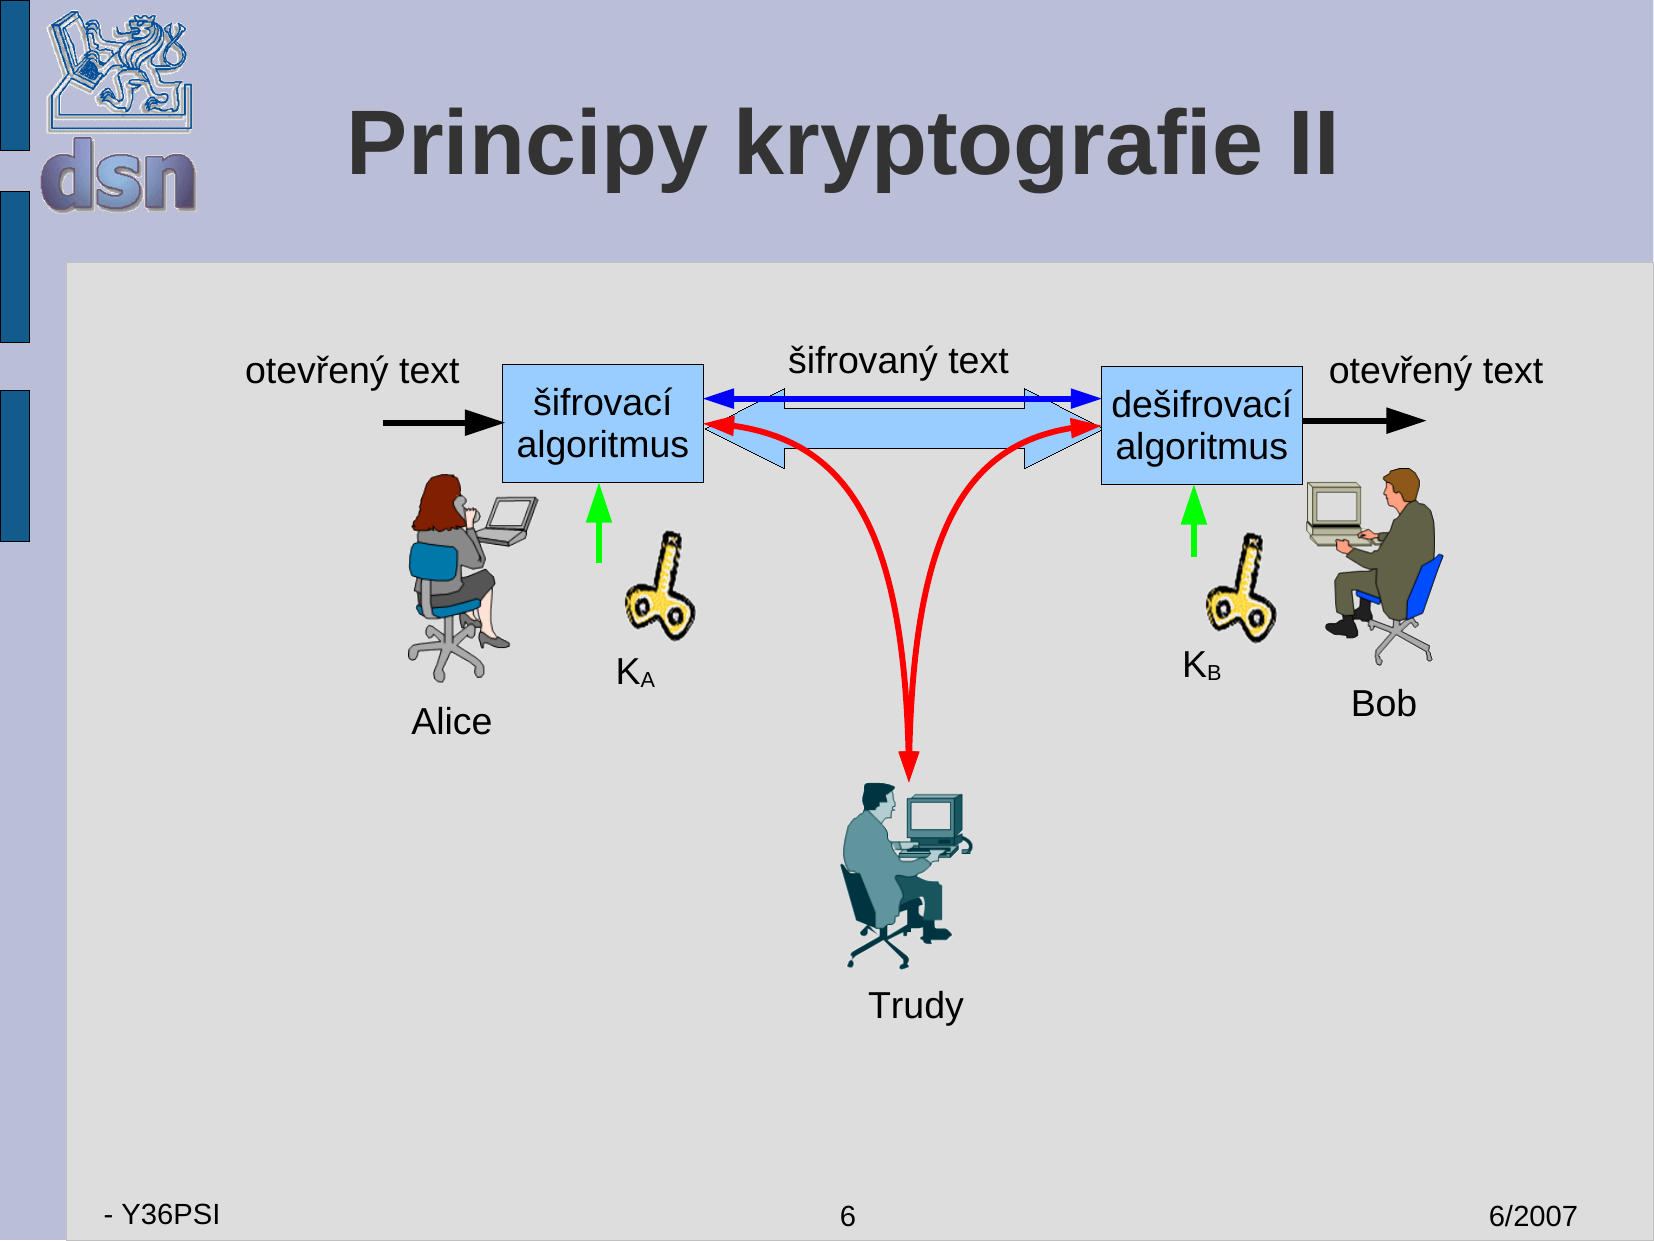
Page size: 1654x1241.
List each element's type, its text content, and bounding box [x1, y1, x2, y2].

text_box [1020, 427, 1101, 469]
title Principy kryptografie II [210, 39, 1478, 247]
text_box Alice [396, 693, 508, 750]
text_box [730, 402, 1093, 449]
text_box Trudy [853, 977, 979, 1035]
picture [10, 10, 223, 230]
text_box [1024, 388, 1040, 396]
text_box otevřený text [230, 342, 475, 400]
text_box [769, 390, 785, 396]
picture [1305, 467, 1445, 667]
text_box dešifrovací algoritmus [1101, 366, 1303, 485]
picture [840, 782, 978, 972]
text_box šifrovaný text [773, 332, 1024, 390]
text_box KA [600, 642, 671, 713]
text_box Bob [1336, 675, 1433, 732]
text_box KB [1167, 636, 1237, 706]
picture [615, 528, 707, 643]
text_box [705, 427, 795, 469]
text_box otevřený text [1314, 342, 1558, 400]
picture [408, 474, 539, 684]
picture [1196, 530, 1288, 645]
text_box šifrovací algoritmus [502, 364, 704, 483]
